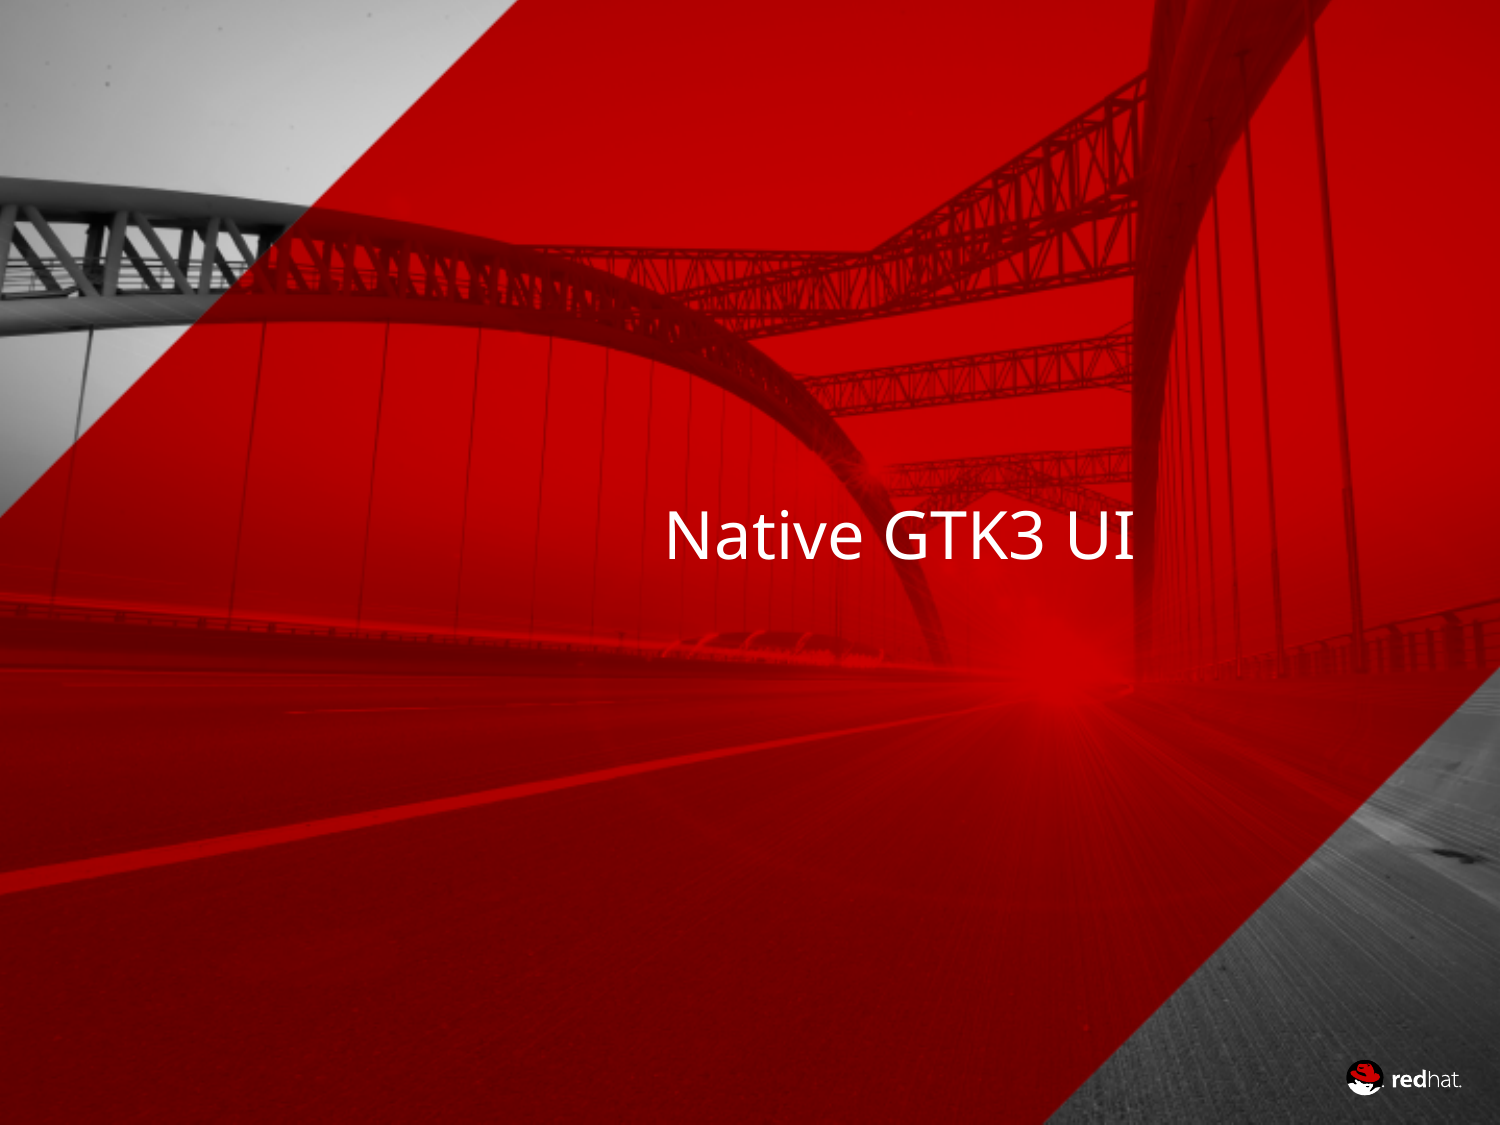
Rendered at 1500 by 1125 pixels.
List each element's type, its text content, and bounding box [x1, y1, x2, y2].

picture [0, 0, 1500, 1125]
title Native GTK3 UI [420, 500, 1381, 568]
